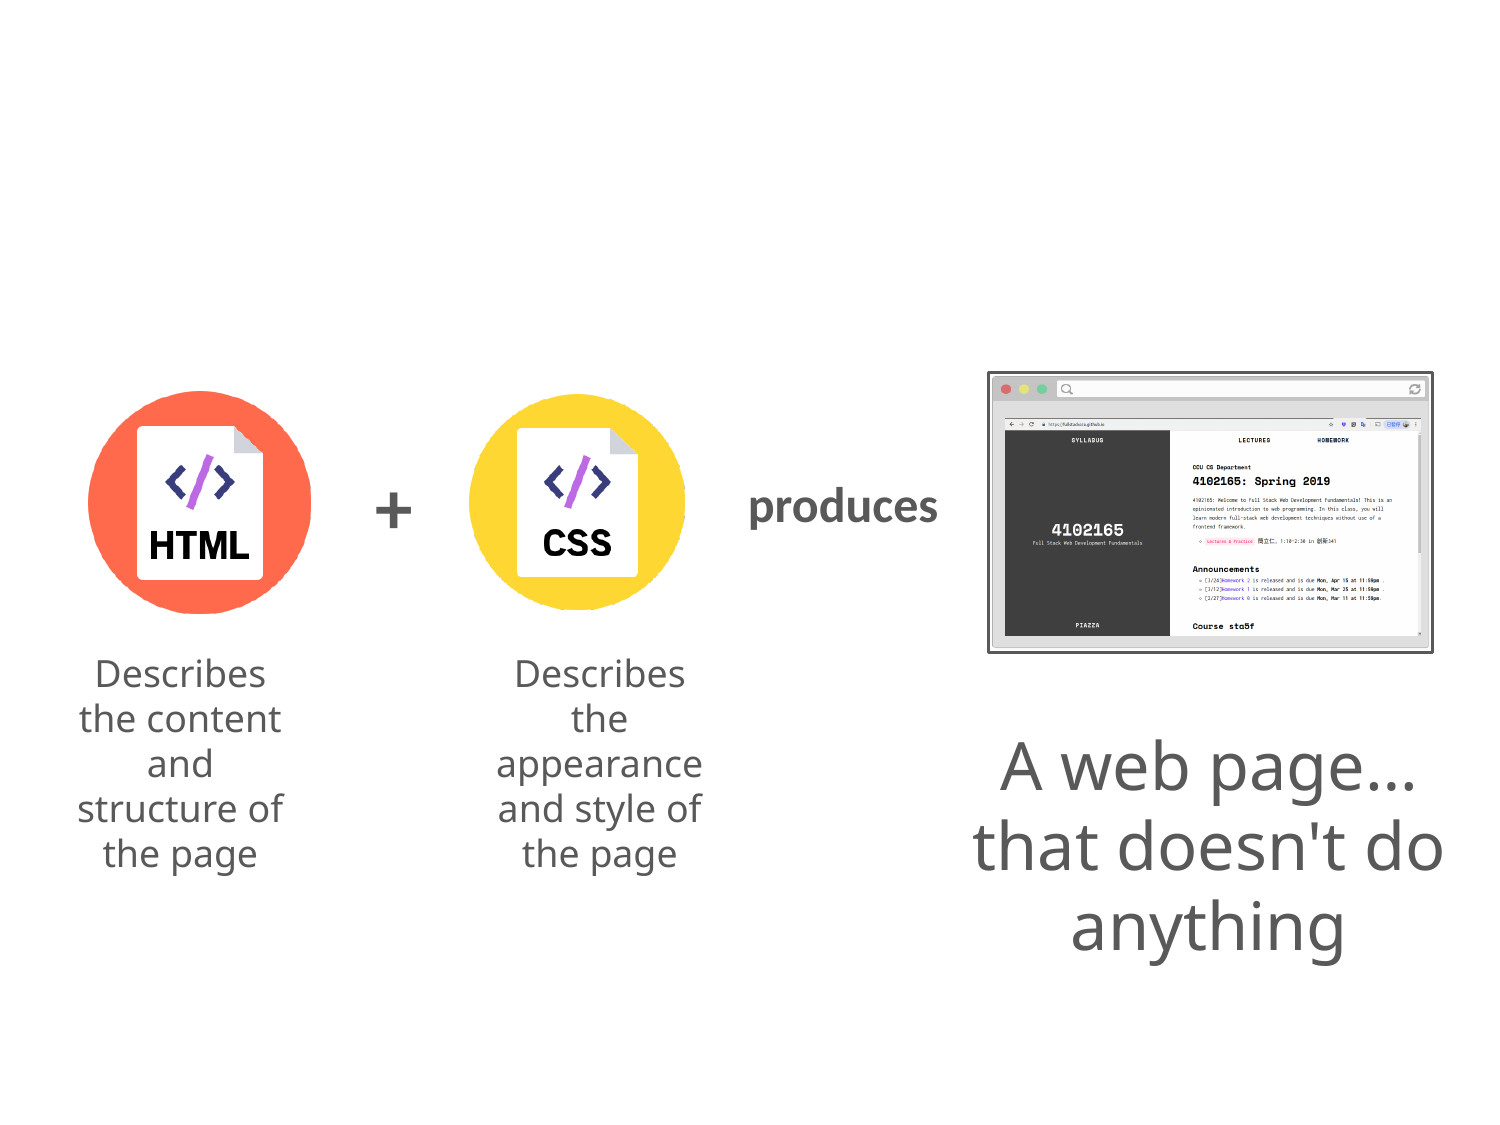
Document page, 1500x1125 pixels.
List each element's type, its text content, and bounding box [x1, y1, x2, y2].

list A web page… that doesn't do anything [934, 708, 1485, 1074]
list Describes the appearance and style of the page [469, 634, 730, 725]
list + [305, 444, 483, 681]
picture [88, 391, 311, 614]
picture [469, 394, 685, 610]
picture [989, 374, 1432, 651]
list Describes the content and structure of the page [50, 634, 311, 725]
list produces [713, 457, 974, 548]
